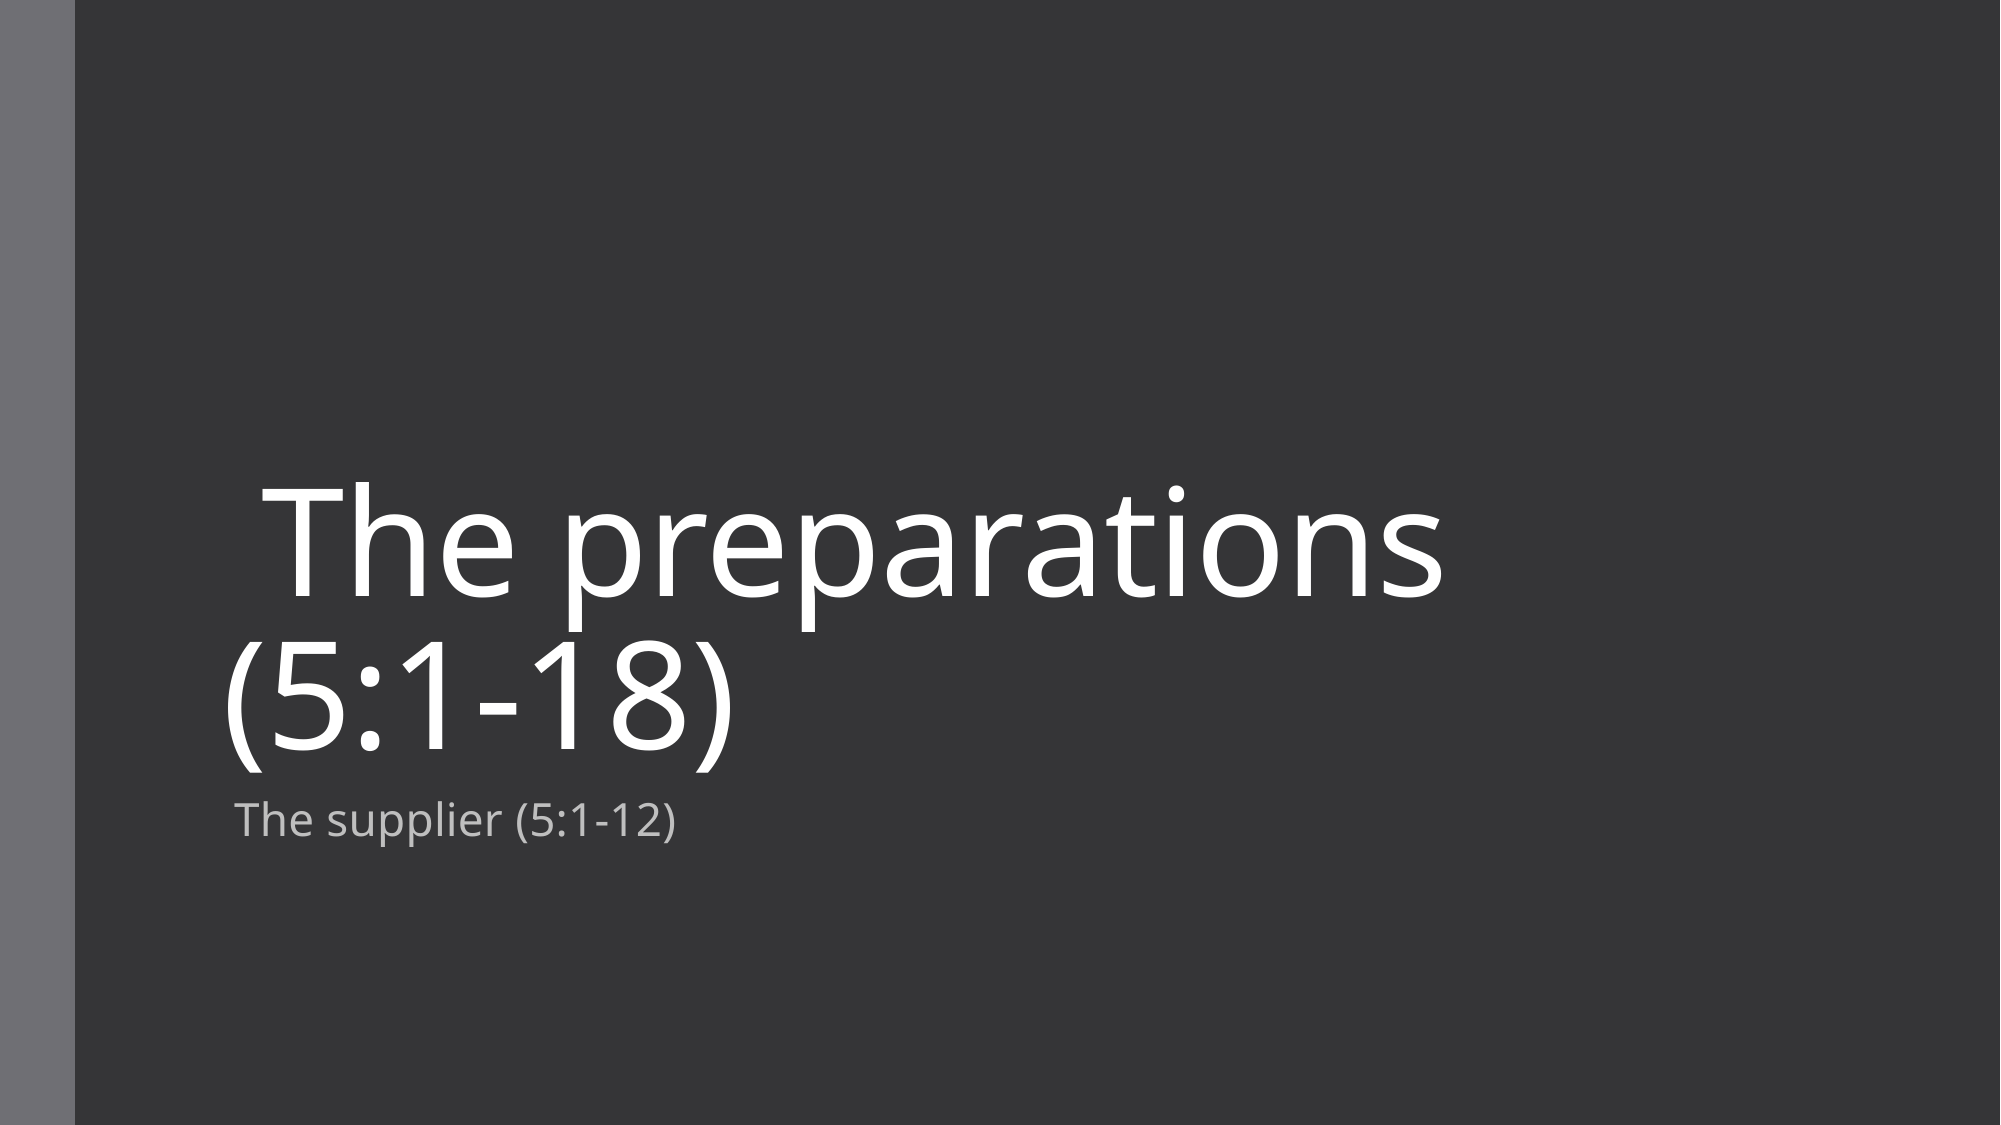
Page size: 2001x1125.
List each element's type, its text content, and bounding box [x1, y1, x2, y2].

title The preparations (5:1-18) [206, 124, 1752, 787]
subtitle The supplier (5:1-12) [206, 787, 1752, 1066]
